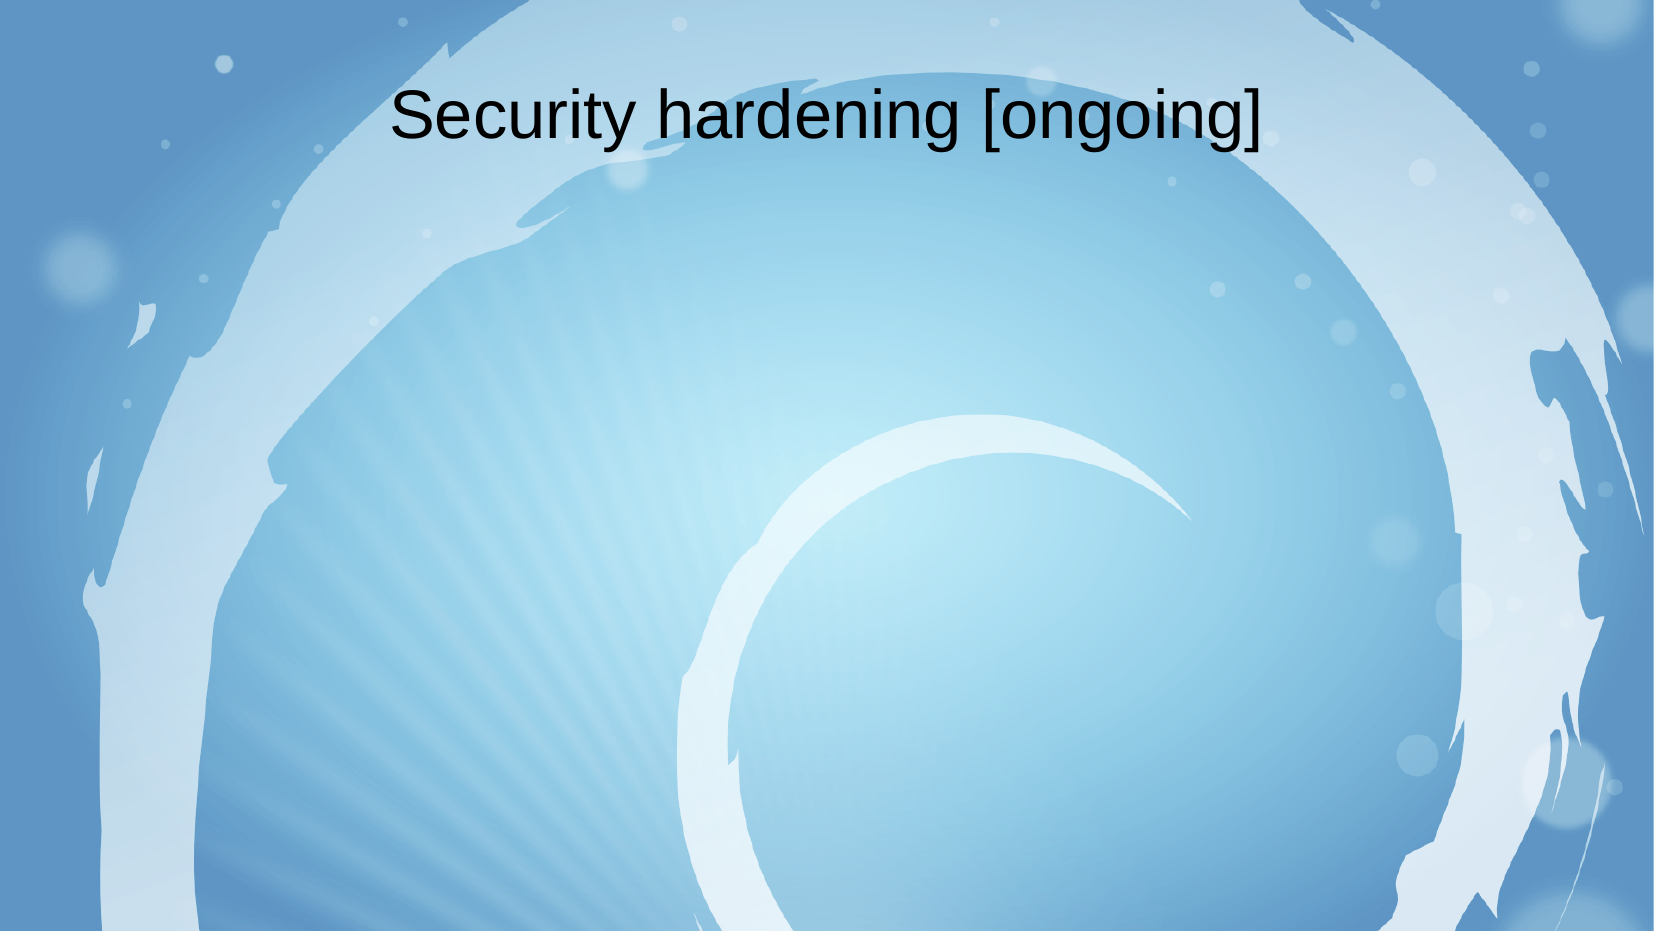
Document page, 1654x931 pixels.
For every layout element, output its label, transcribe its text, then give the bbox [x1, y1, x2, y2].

title Security hardening [ongoing] [118, 37, 1536, 193]
picture [0, 0, 1654, 931]
